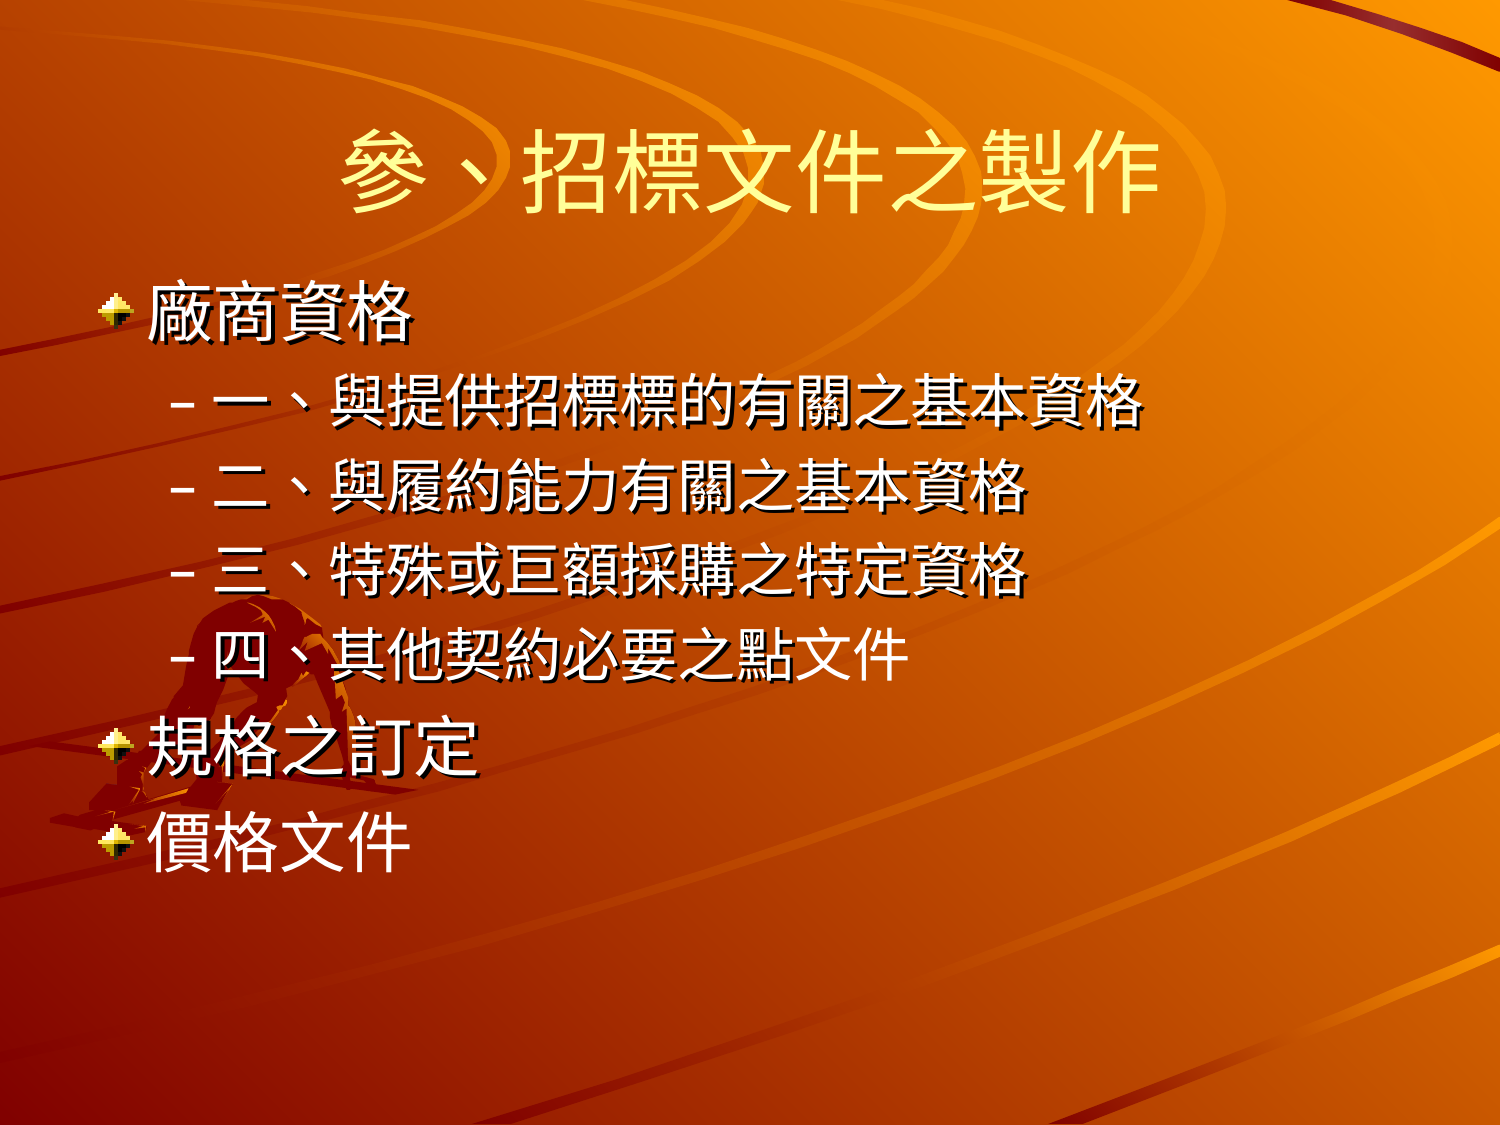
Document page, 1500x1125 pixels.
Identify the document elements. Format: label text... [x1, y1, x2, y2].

list 廠商資格 一、與提供招標標的有關之基本資格 二、與履約能力有關之基本資格 三、特殊或巨額採購之特定資格 四、其他契約必要之點文件 規格之訂定 價格文件 [75, 262, 1426, 1006]
title 參、招標文件之製作 [75, 25, 1426, 233]
